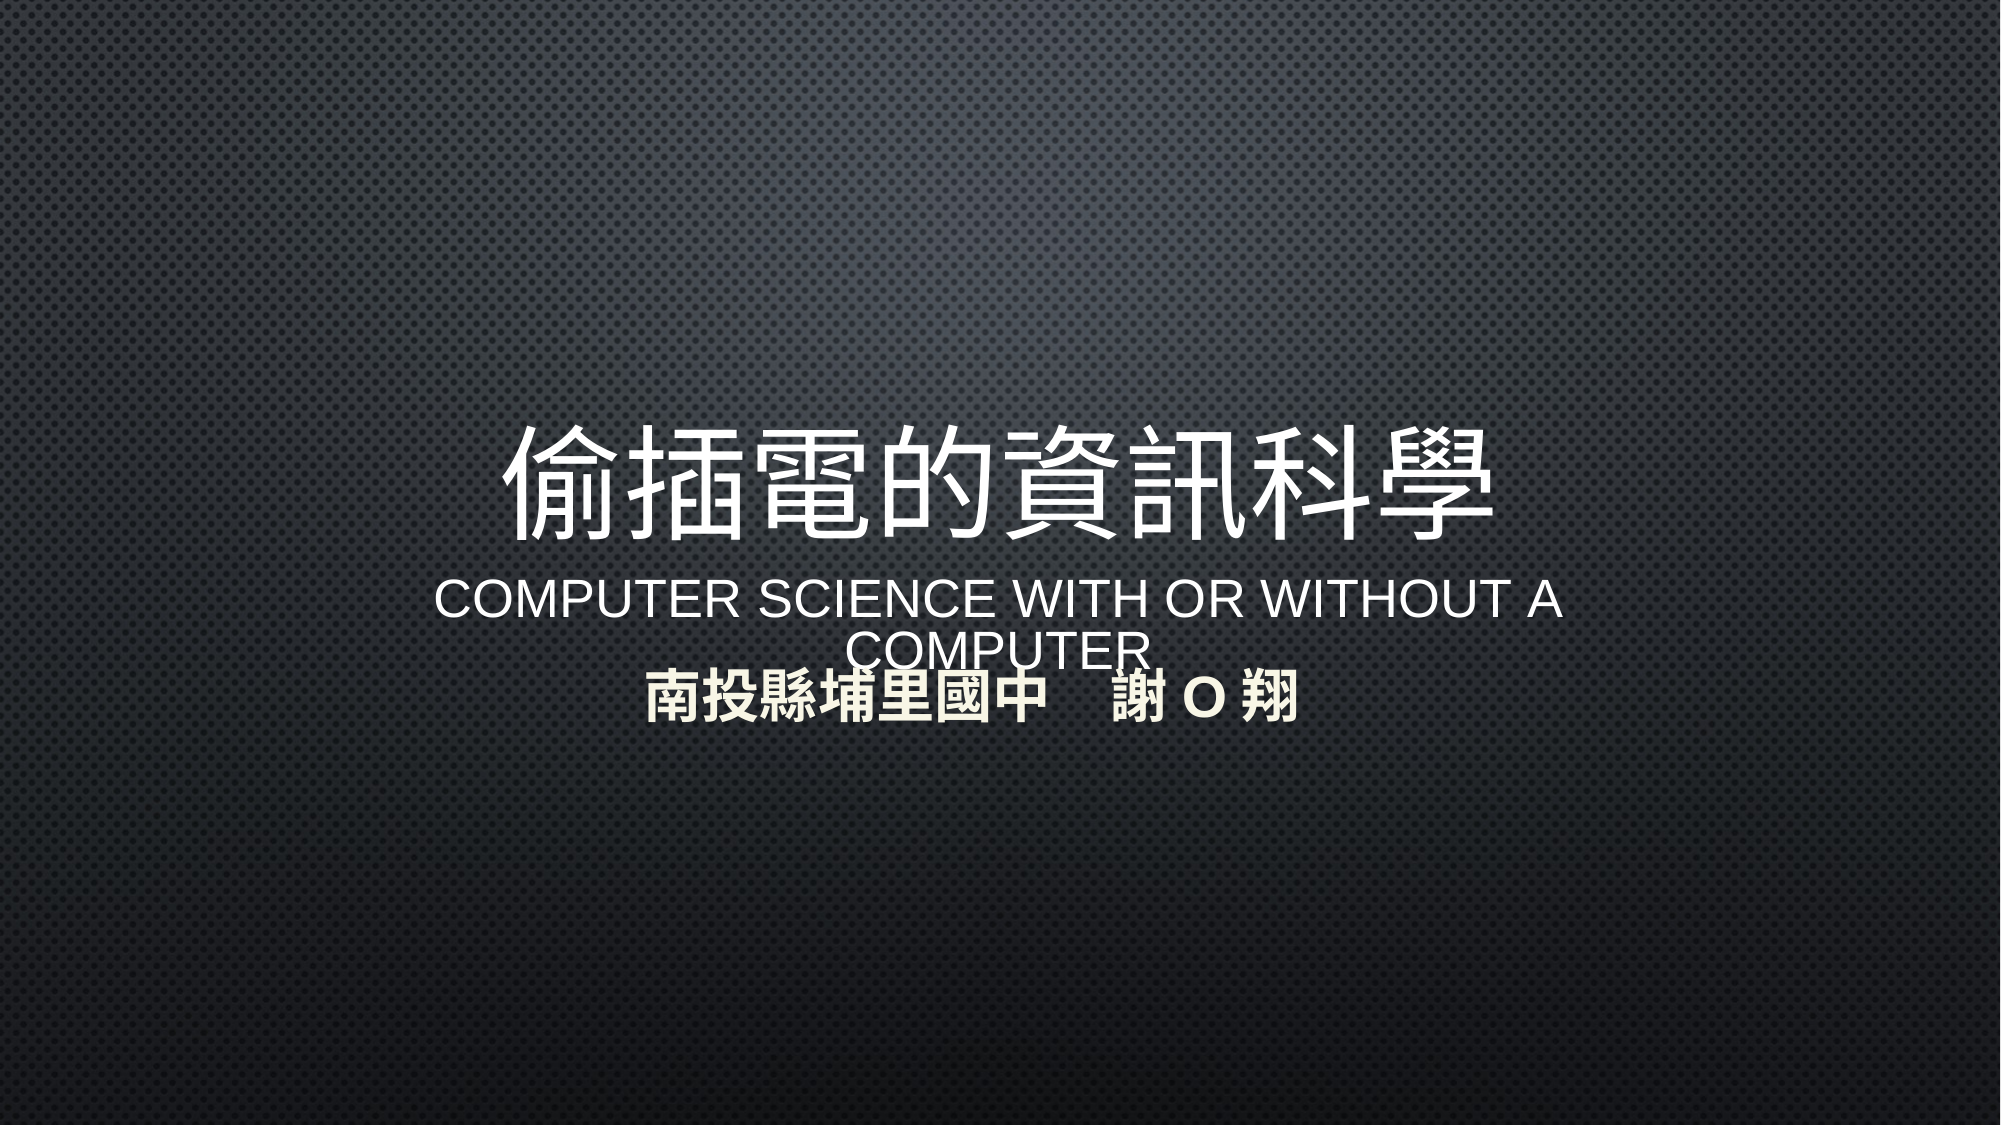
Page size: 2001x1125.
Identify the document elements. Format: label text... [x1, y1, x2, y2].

title 偷插電的資訊科學 [287, 38, 1711, 564]
subtitle Computer Science with or without a computer [323, 568, 1674, 642]
text_box 南投縣埔里國中 謝O翔 [628, 651, 1370, 738]
